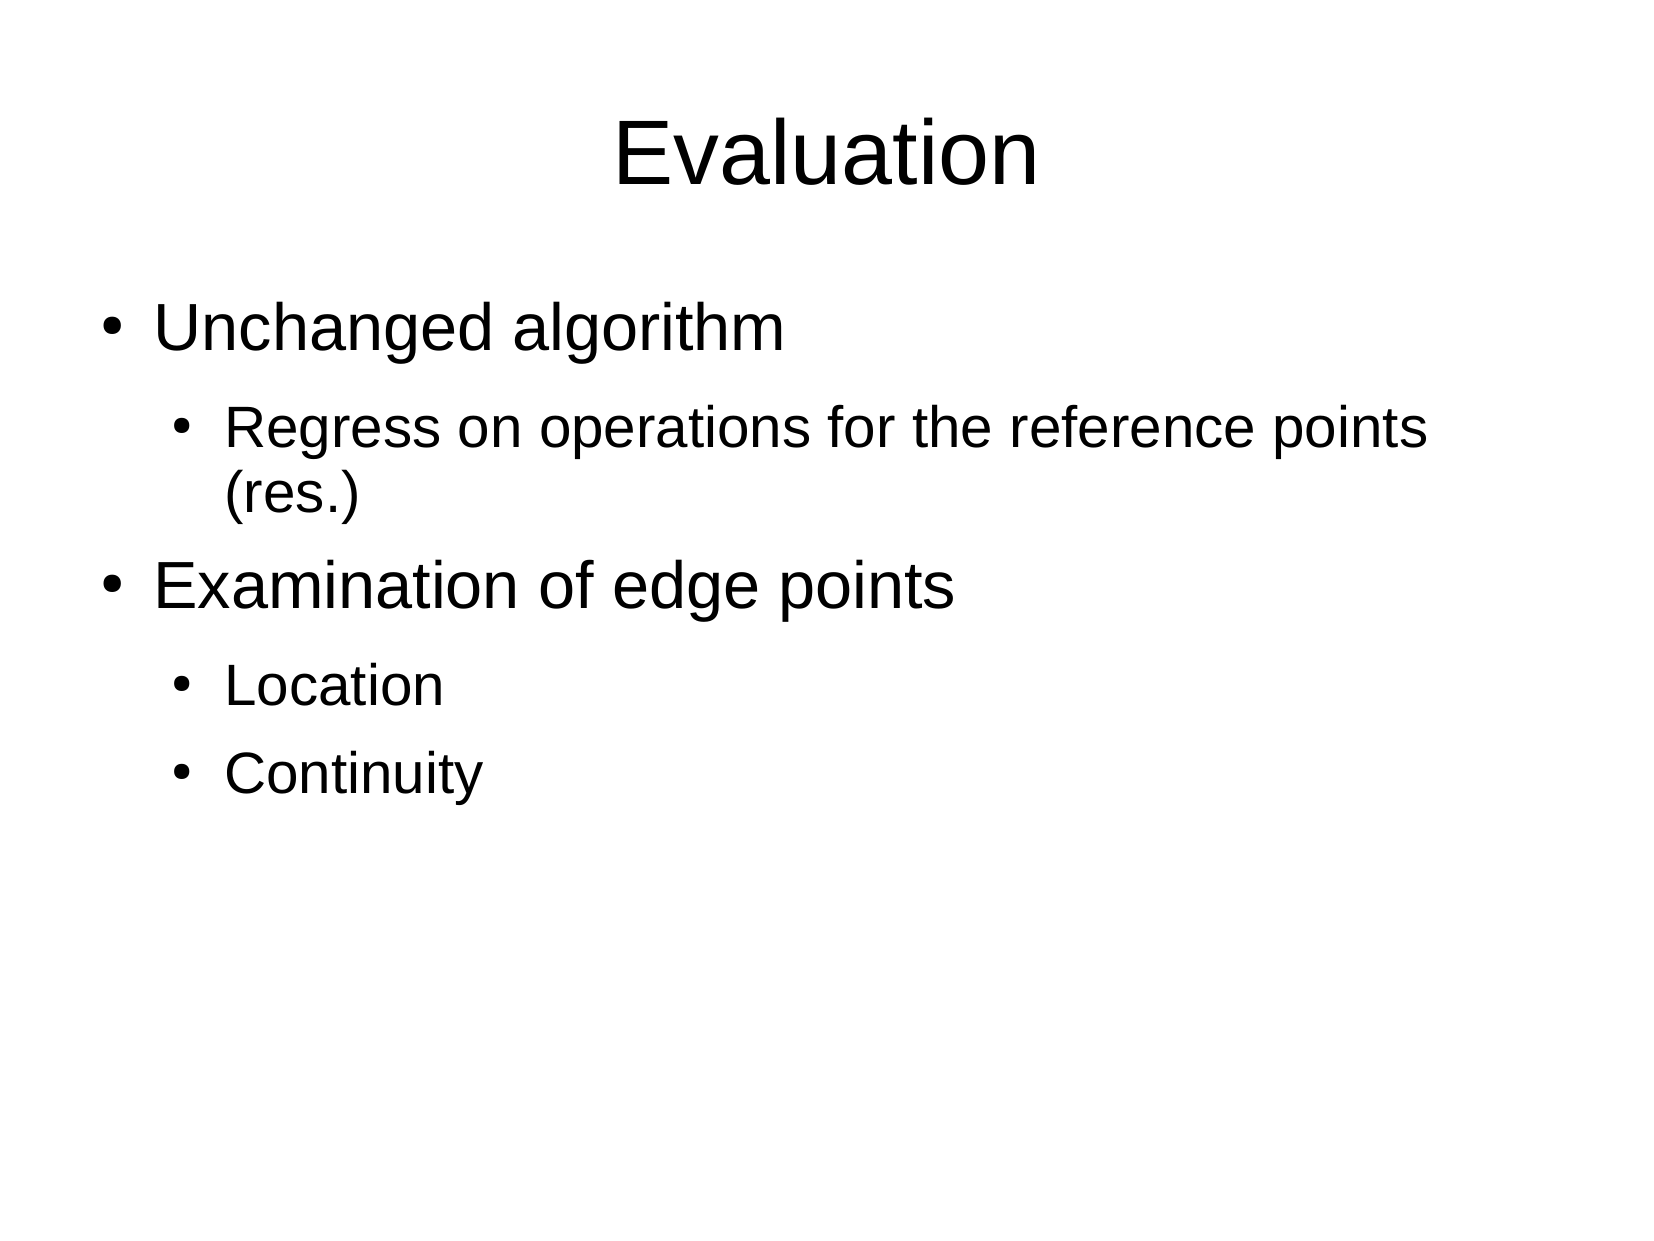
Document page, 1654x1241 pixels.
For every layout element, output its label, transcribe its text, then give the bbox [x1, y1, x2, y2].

list Unchanged algorithm Regress on operations for the reference points (res.) Examination of edge points Location Continuity [82, 290, 1571, 1094]
title Evaluation [82, 49, 1571, 257]
